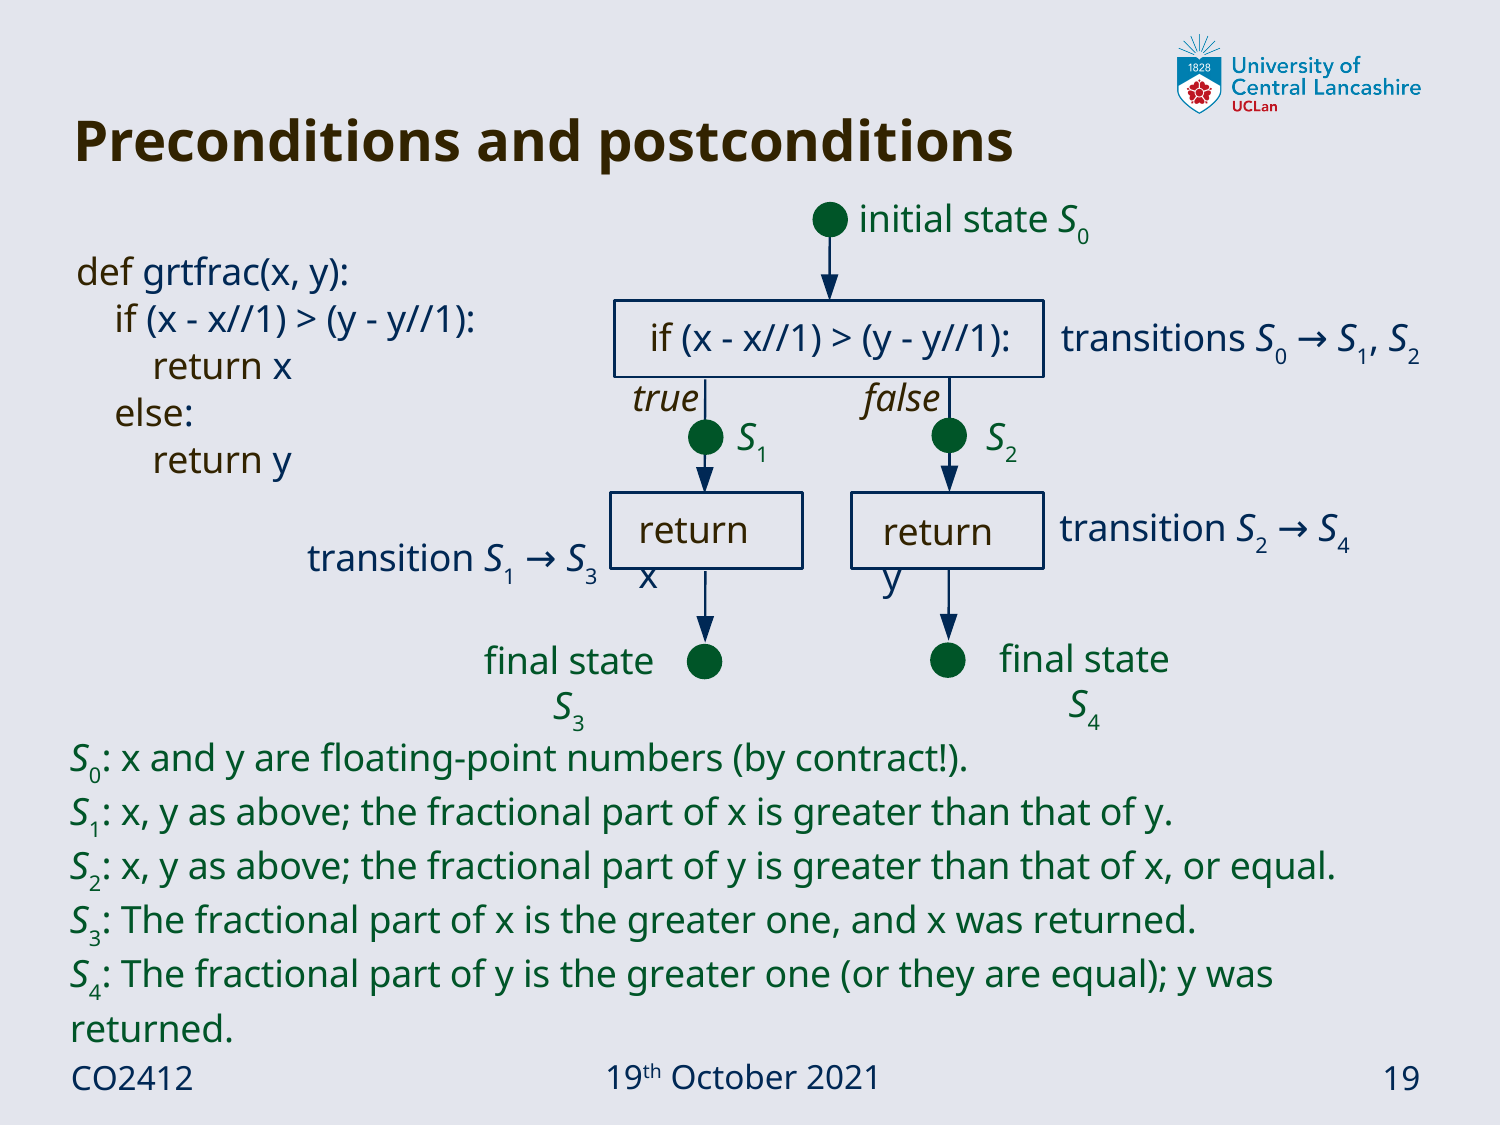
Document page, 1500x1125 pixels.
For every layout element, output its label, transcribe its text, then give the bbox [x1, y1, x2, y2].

text_box [930, 642, 963, 678]
text_box transition S1 → S3 [280, 527, 625, 597]
text_box transition S2 → S4 [1032, 496, 1377, 566]
text_box false [800, 366, 1004, 427]
text_box transitions S0 → S1, S2 [1040, 307, 1441, 377]
text_box final state S3 [448, 629, 690, 699]
text_box true [564, 366, 767, 427]
text_box if (x - x//1) > (y - y//1): [616, 306, 1042, 367]
picture [1177, 34, 1421, 93]
text_box [931, 427, 964, 454]
text_box final state S4 [963, 627, 1205, 697]
text_box if (x - x//1) > (y - y//1): [603, 306, 613, 366]
text_box return y [867, 500, 1029, 561]
text_box S1 [715, 405, 791, 475]
text_box def grtfrac(x, y): if (x - x//1) > (y - y//1): return x else: return y [59, 240, 523, 511]
text_box return x [623, 498, 785, 559]
text_box [690, 643, 723, 680]
text_box S2 [964, 405, 1040, 475]
text_box S0: x and y are floating-point numbers (by contract!). S1: x, y as above; the fractional part of x is greater than that of y. S2: x, y as above; the fractional part of y is greater than that of x, or equal. S3: The fractional part of x is the greater one, and x was returned. S4: The fractional part of y is the greater one (or they are equal); y was returned. [55, 726, 1457, 1012]
text_box [688, 427, 715, 455]
text_box initial state S0 [807, 187, 1141, 257]
title Preconditions and postconditions [58, 93, 1475, 186]
